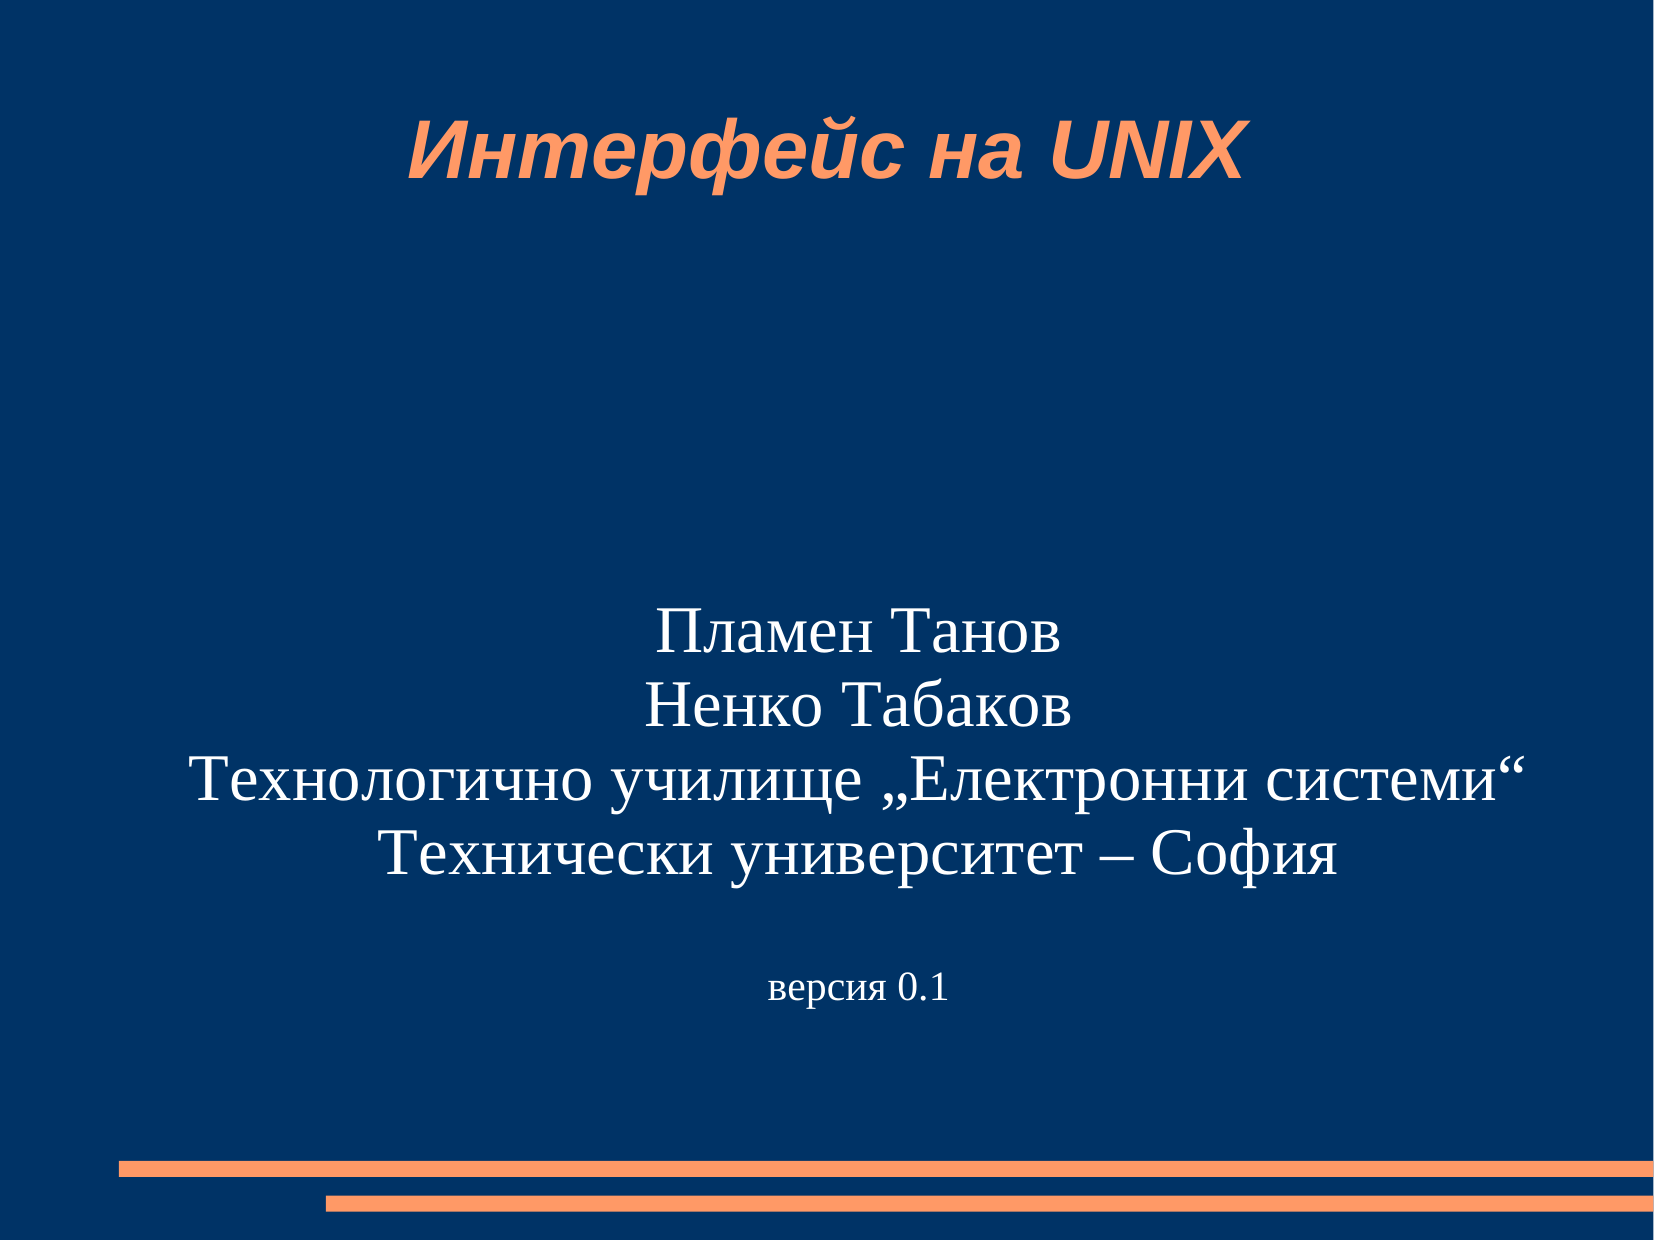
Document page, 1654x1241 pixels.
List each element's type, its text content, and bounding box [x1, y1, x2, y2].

title Интерфейс на UNIX [121, 46, 1534, 254]
subtitle Пламен Танов Ненко Табаков Технологично училище „Електронни системи“ Технически университет – София версия 0.1 [121, 322, 1561, 1133]
